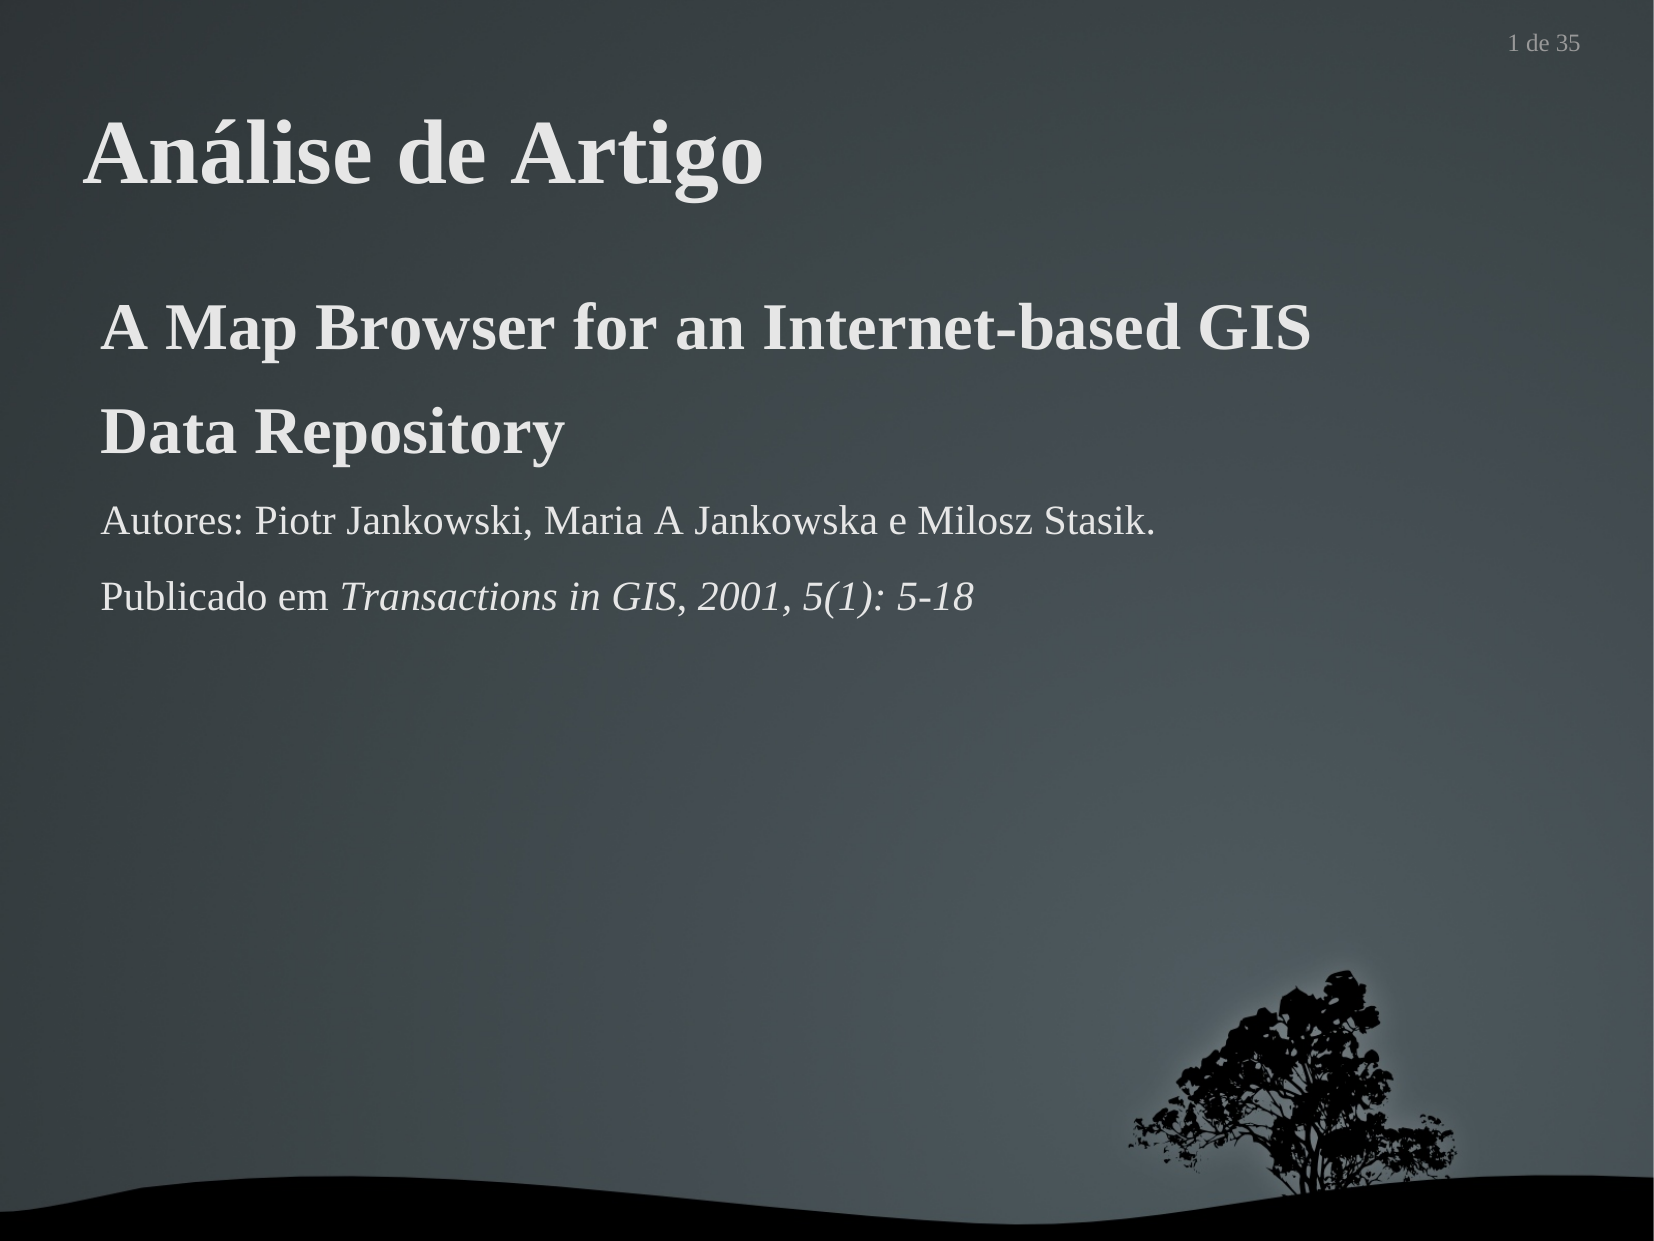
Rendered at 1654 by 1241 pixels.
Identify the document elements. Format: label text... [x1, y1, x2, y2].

title Análise de Artigo [82, 49, 1571, 257]
list A Map Browser for an Internet-based GIS Data Repository Autores: Piotr Jankowski, Maria A Jankowska e Milosz Stasik. Publicado em Transactions in GIS, 2001, 5(1): 5-18 [82, 290, 1571, 1109]
picture [0, 0, 1654, 1241]
